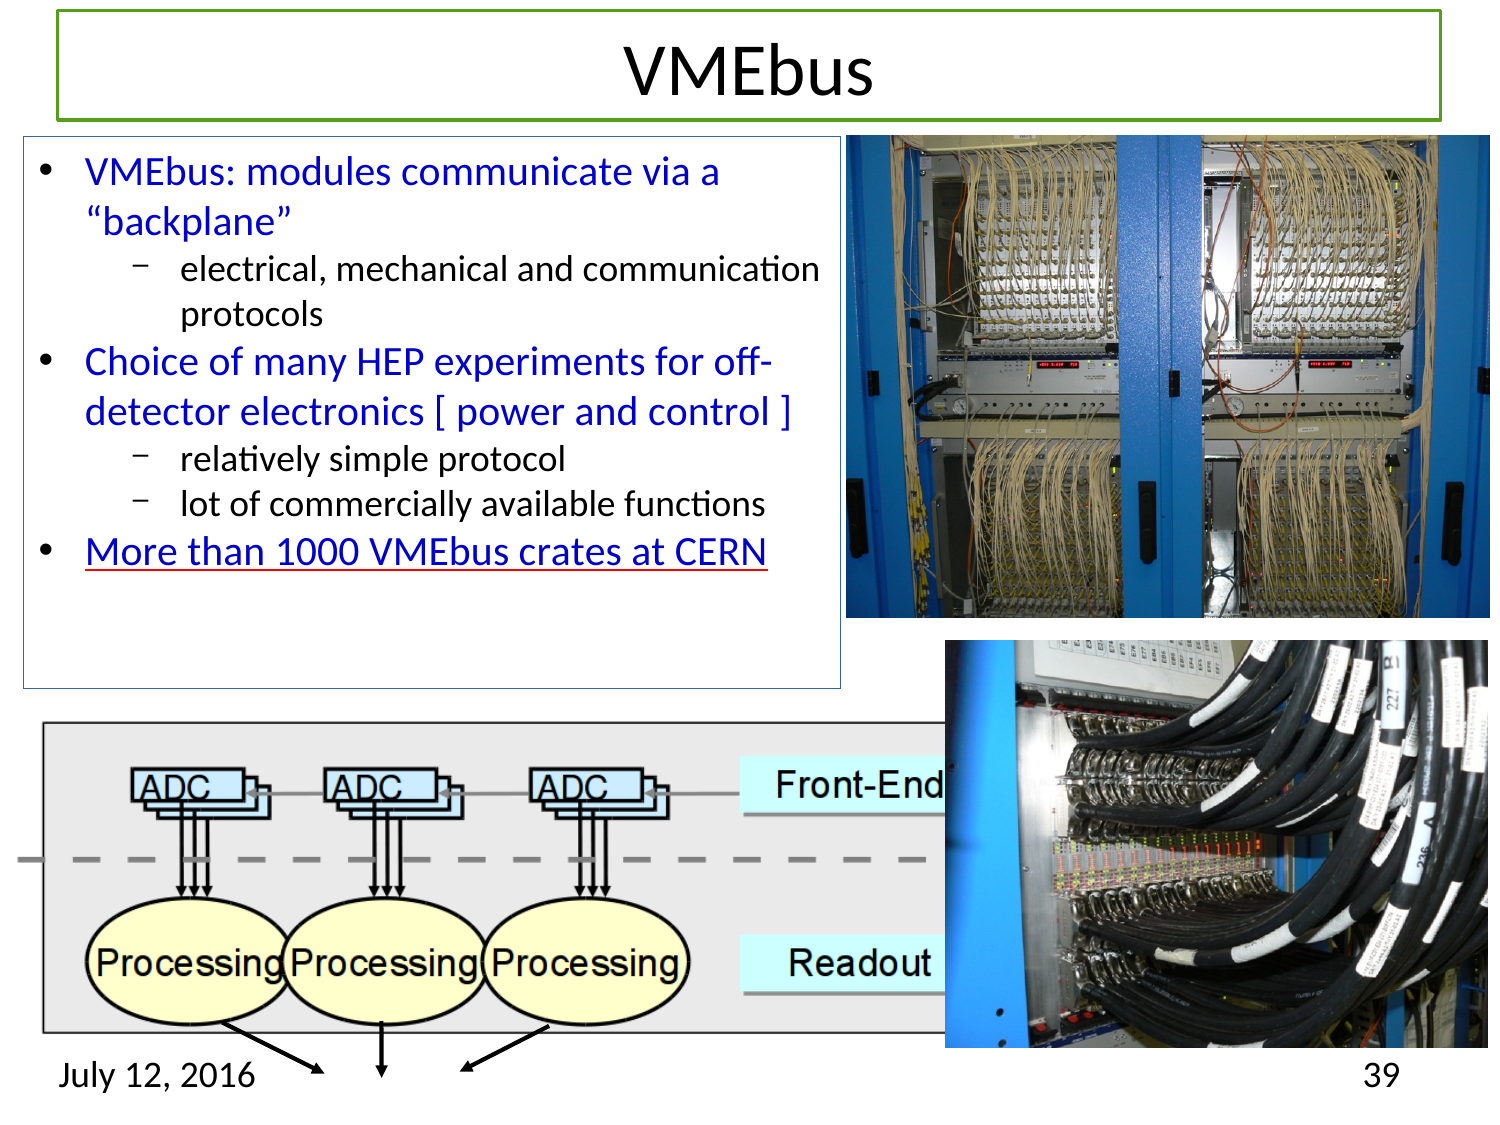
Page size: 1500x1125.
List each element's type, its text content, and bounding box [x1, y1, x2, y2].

picture [6, 640, 1488, 1048]
text_box VMEbus: modules communicate via a “backplane” electrical, mechanical and communication protocols Choice of many HEP experiments for off-detector electronics [ power and control ] relatively simple protocol lot of commercially available functions More than 1000 VMEbus crates at CERN [23, 136, 841, 689]
picture [846, 135, 1490, 619]
title VMEbus [57, 10, 1441, 121]
